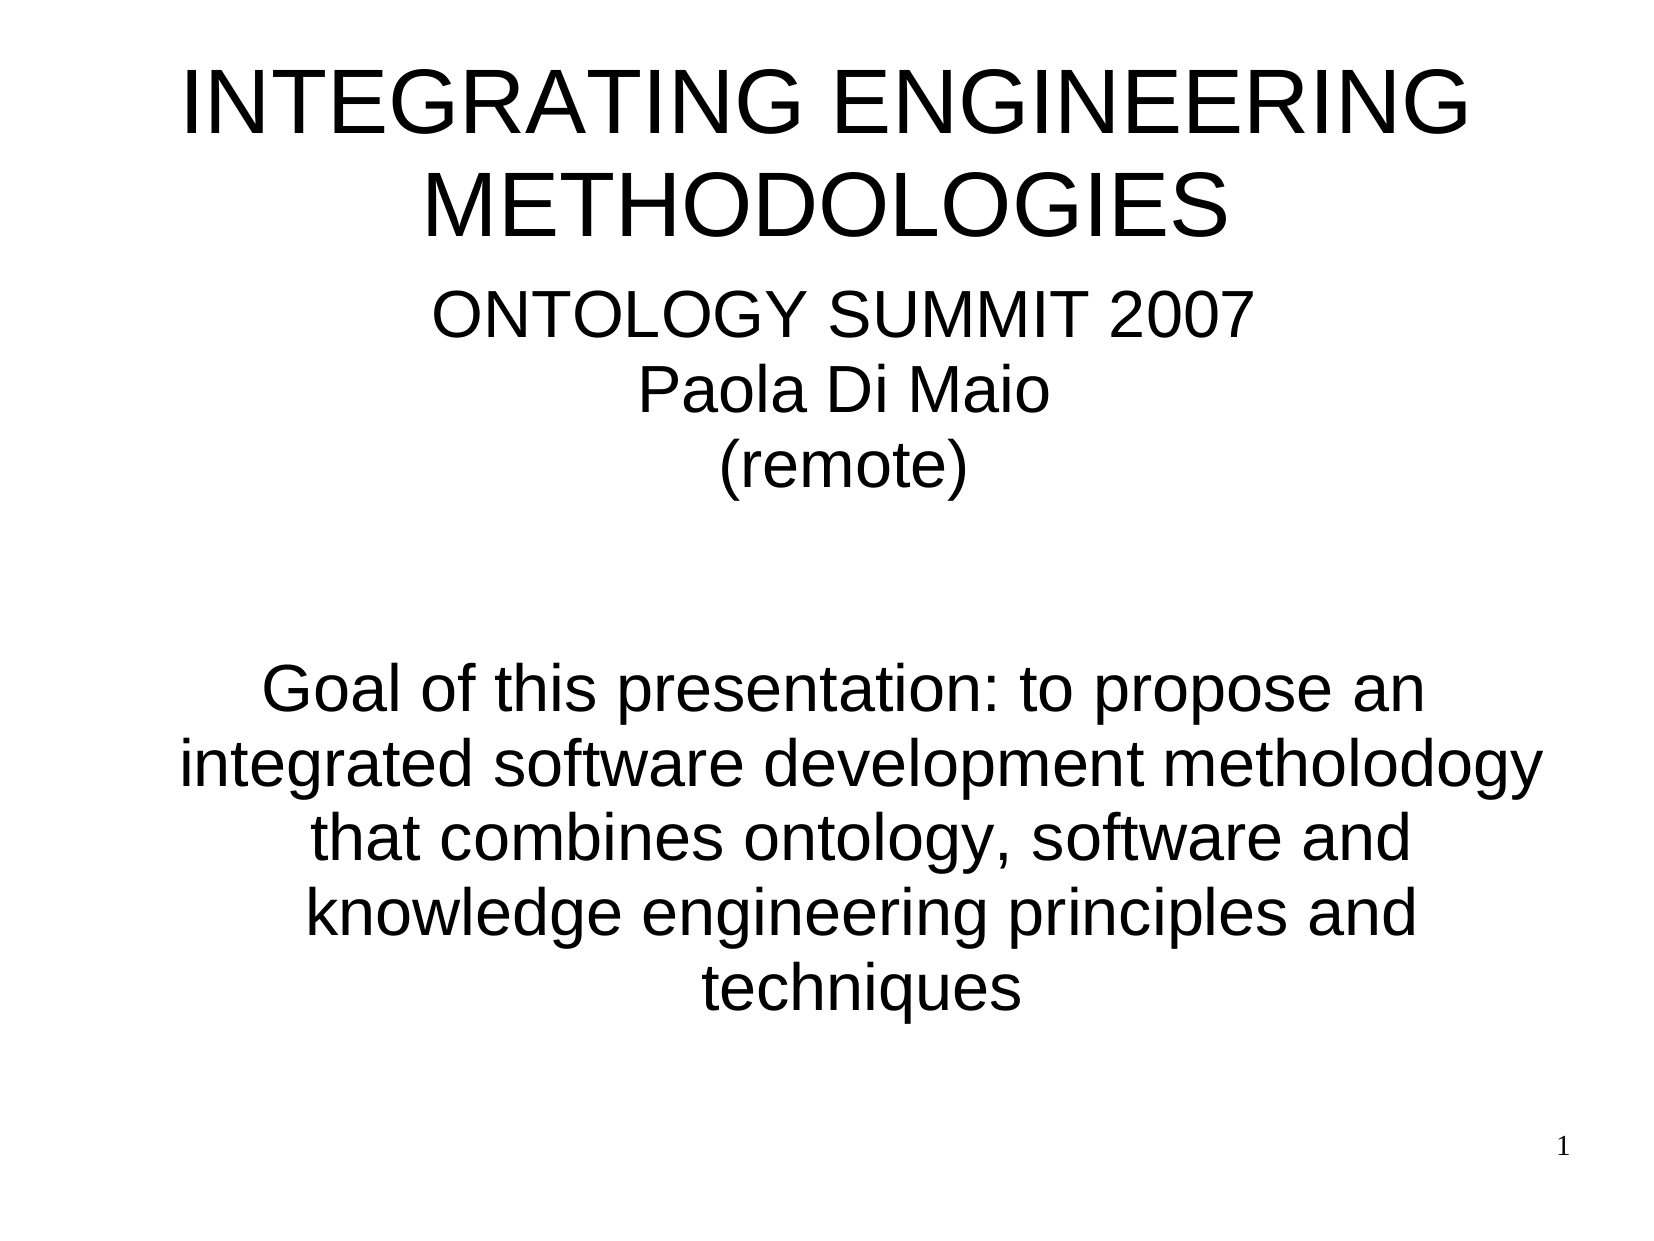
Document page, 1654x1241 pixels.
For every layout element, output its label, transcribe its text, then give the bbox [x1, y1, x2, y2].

title INTEGRATING ENGINEERING METHODOLOGIES [82, 49, 1571, 202]
subtitle ONTOLOGY SUMMIT 2007 Paola Di Maio (remote) Goal of this presentation: to propose an integrated software development metholodogy that combines ontology, software and knowledge engineering principles and techniques [82, 202, 1571, 1241]
